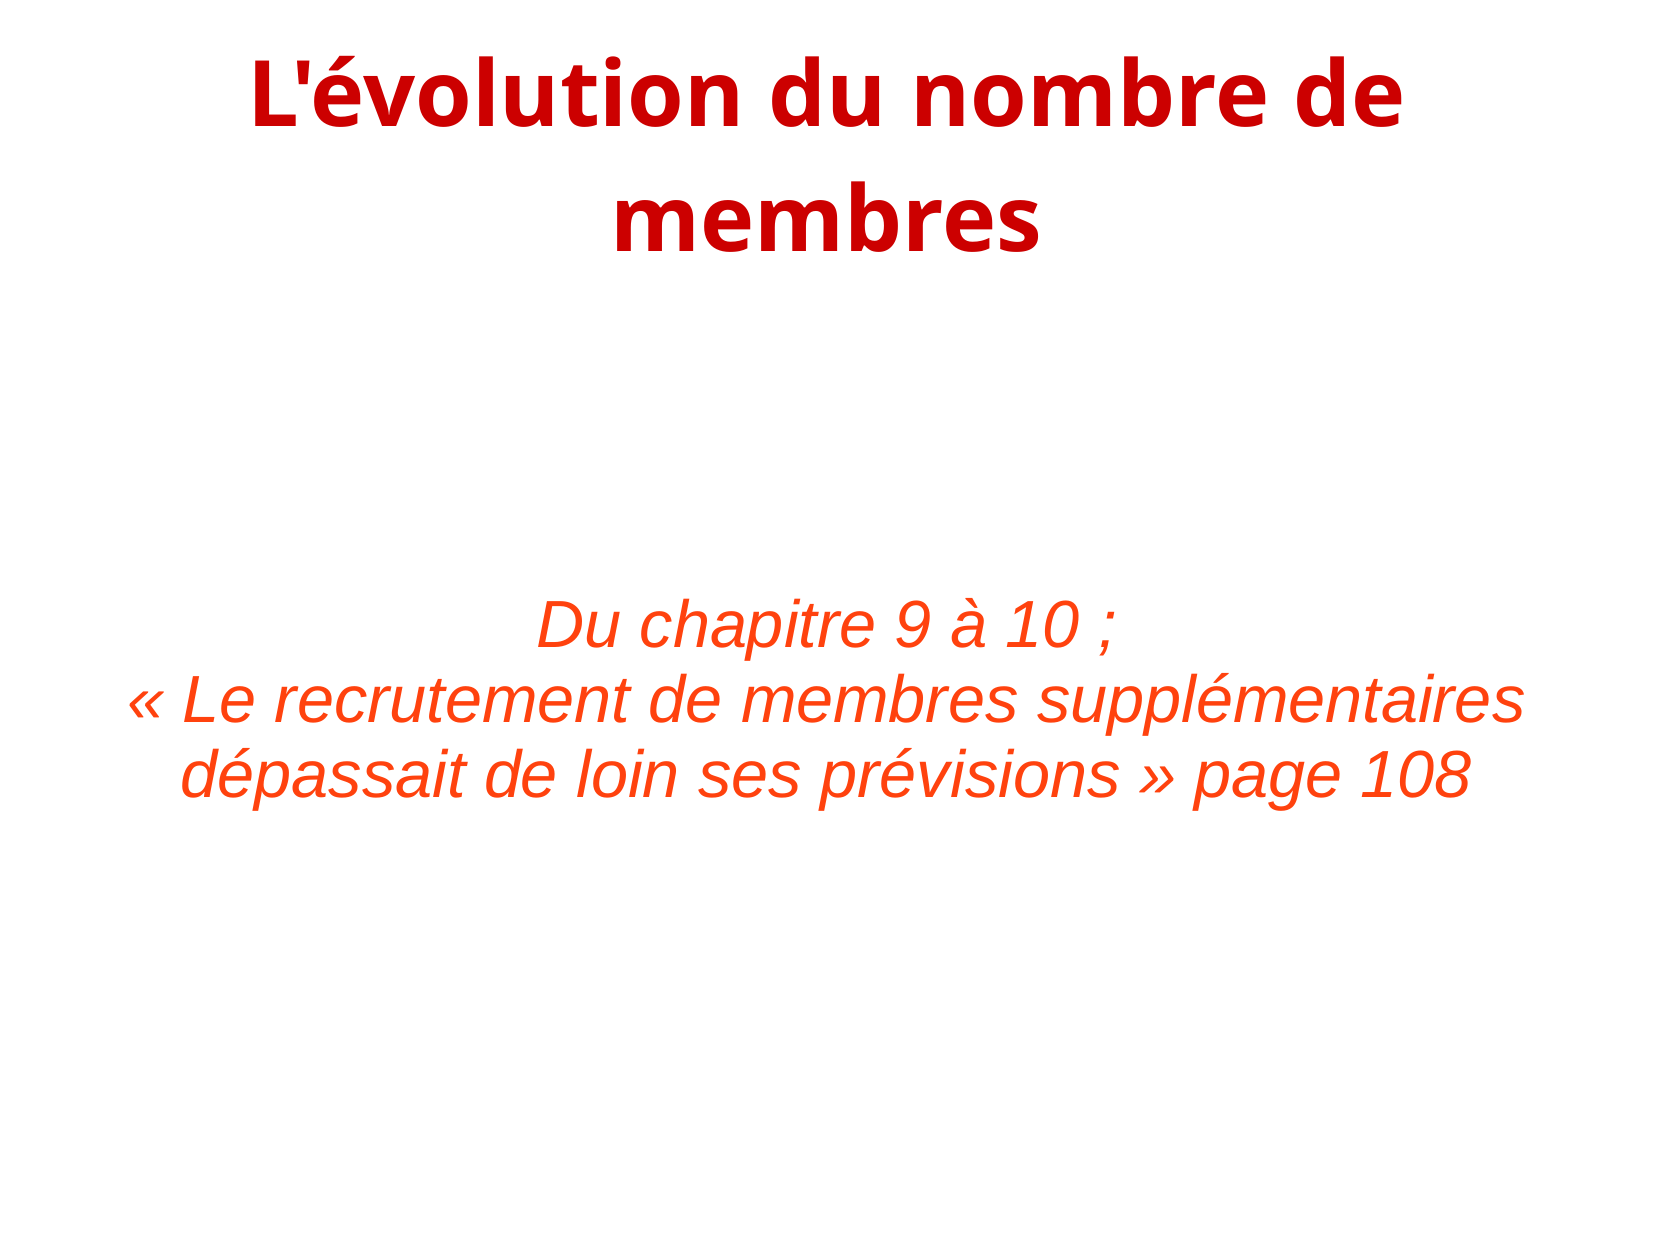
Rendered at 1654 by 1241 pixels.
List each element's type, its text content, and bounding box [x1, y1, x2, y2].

title L'évolution du nombre de membres [82, 23, 1571, 283]
subtitle Du chapitre 9 à 10 ; « Le recrutement de membres supplémentaires dépassait de loin ses prévisions » page 108 [82, 290, 1571, 1109]
